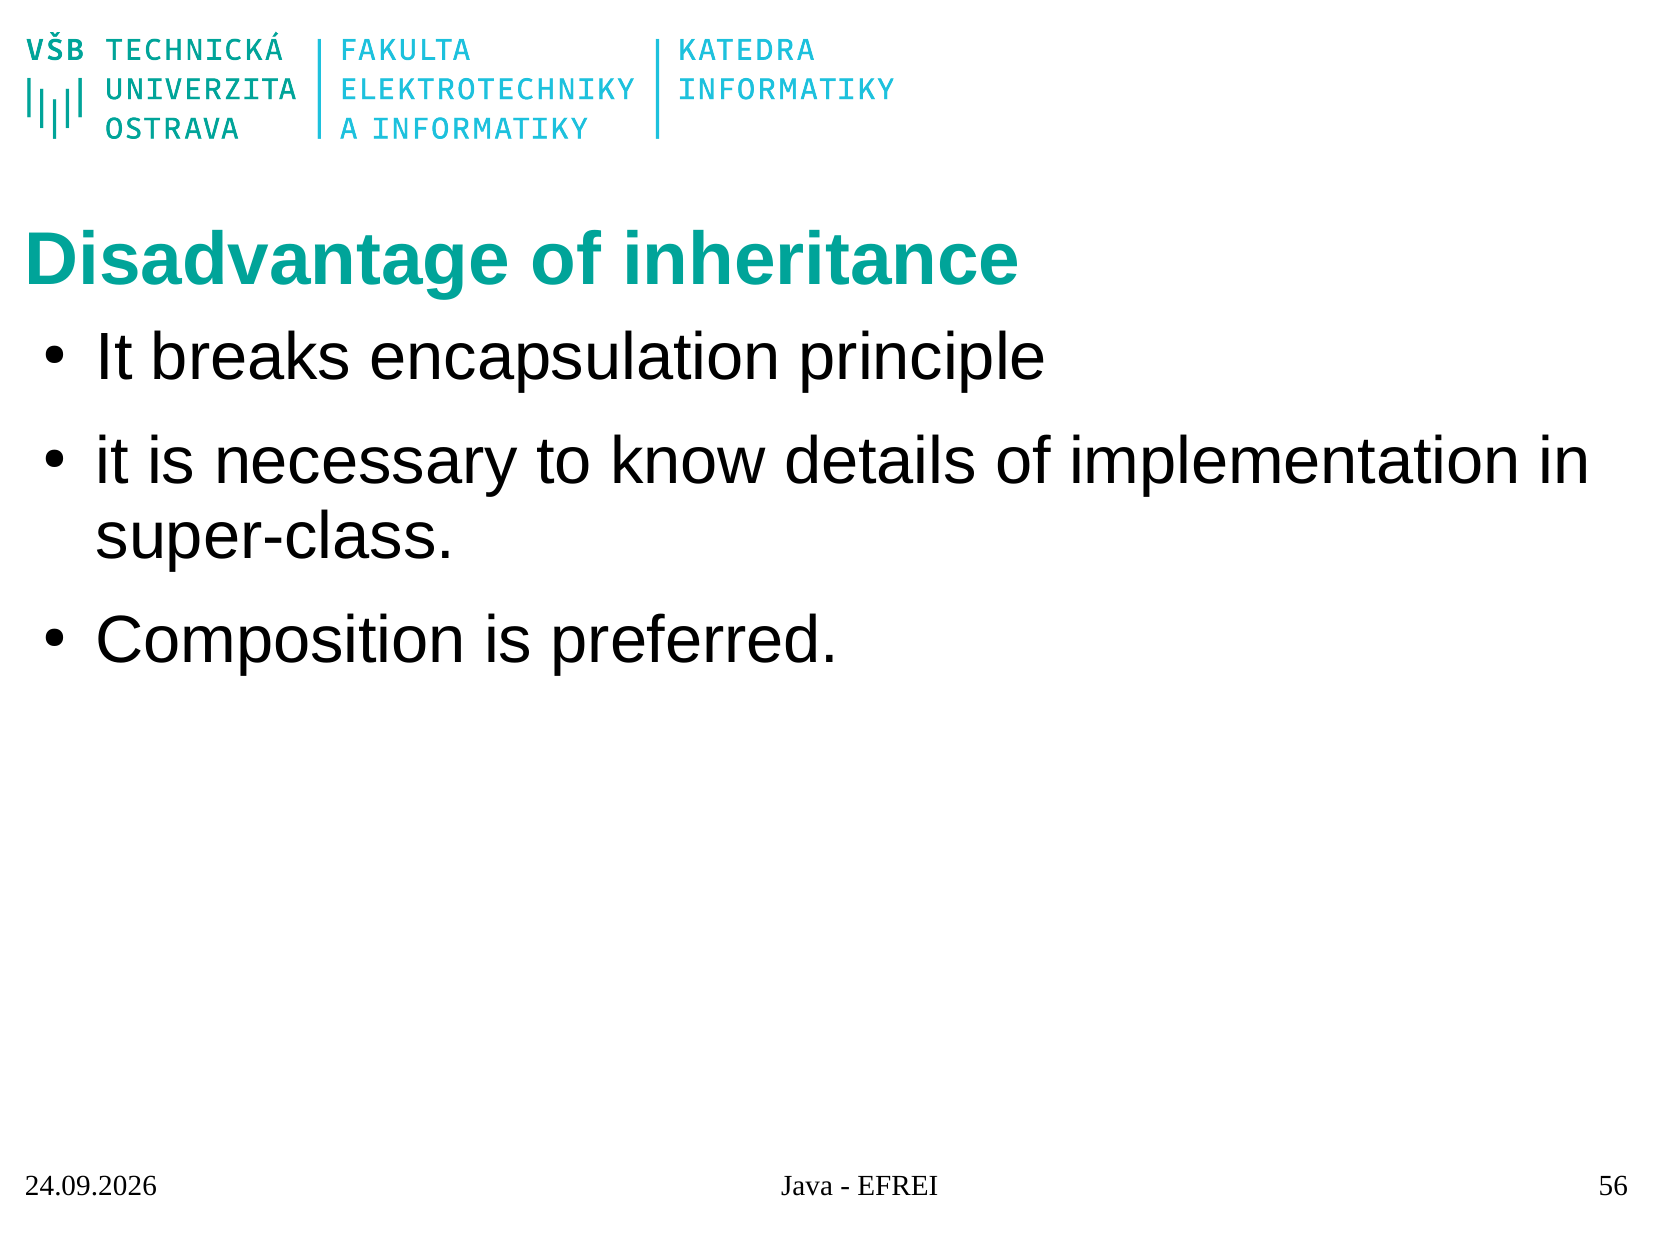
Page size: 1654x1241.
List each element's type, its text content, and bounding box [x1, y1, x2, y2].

title Disadvantage of inheritance [24, 169, 1629, 300]
list It breaks encapsulation principle it is necessary to know details of implementation in super-class. Composition is preferred. [24, 318, 1629, 1146]
picture [26, 31, 894, 139]
